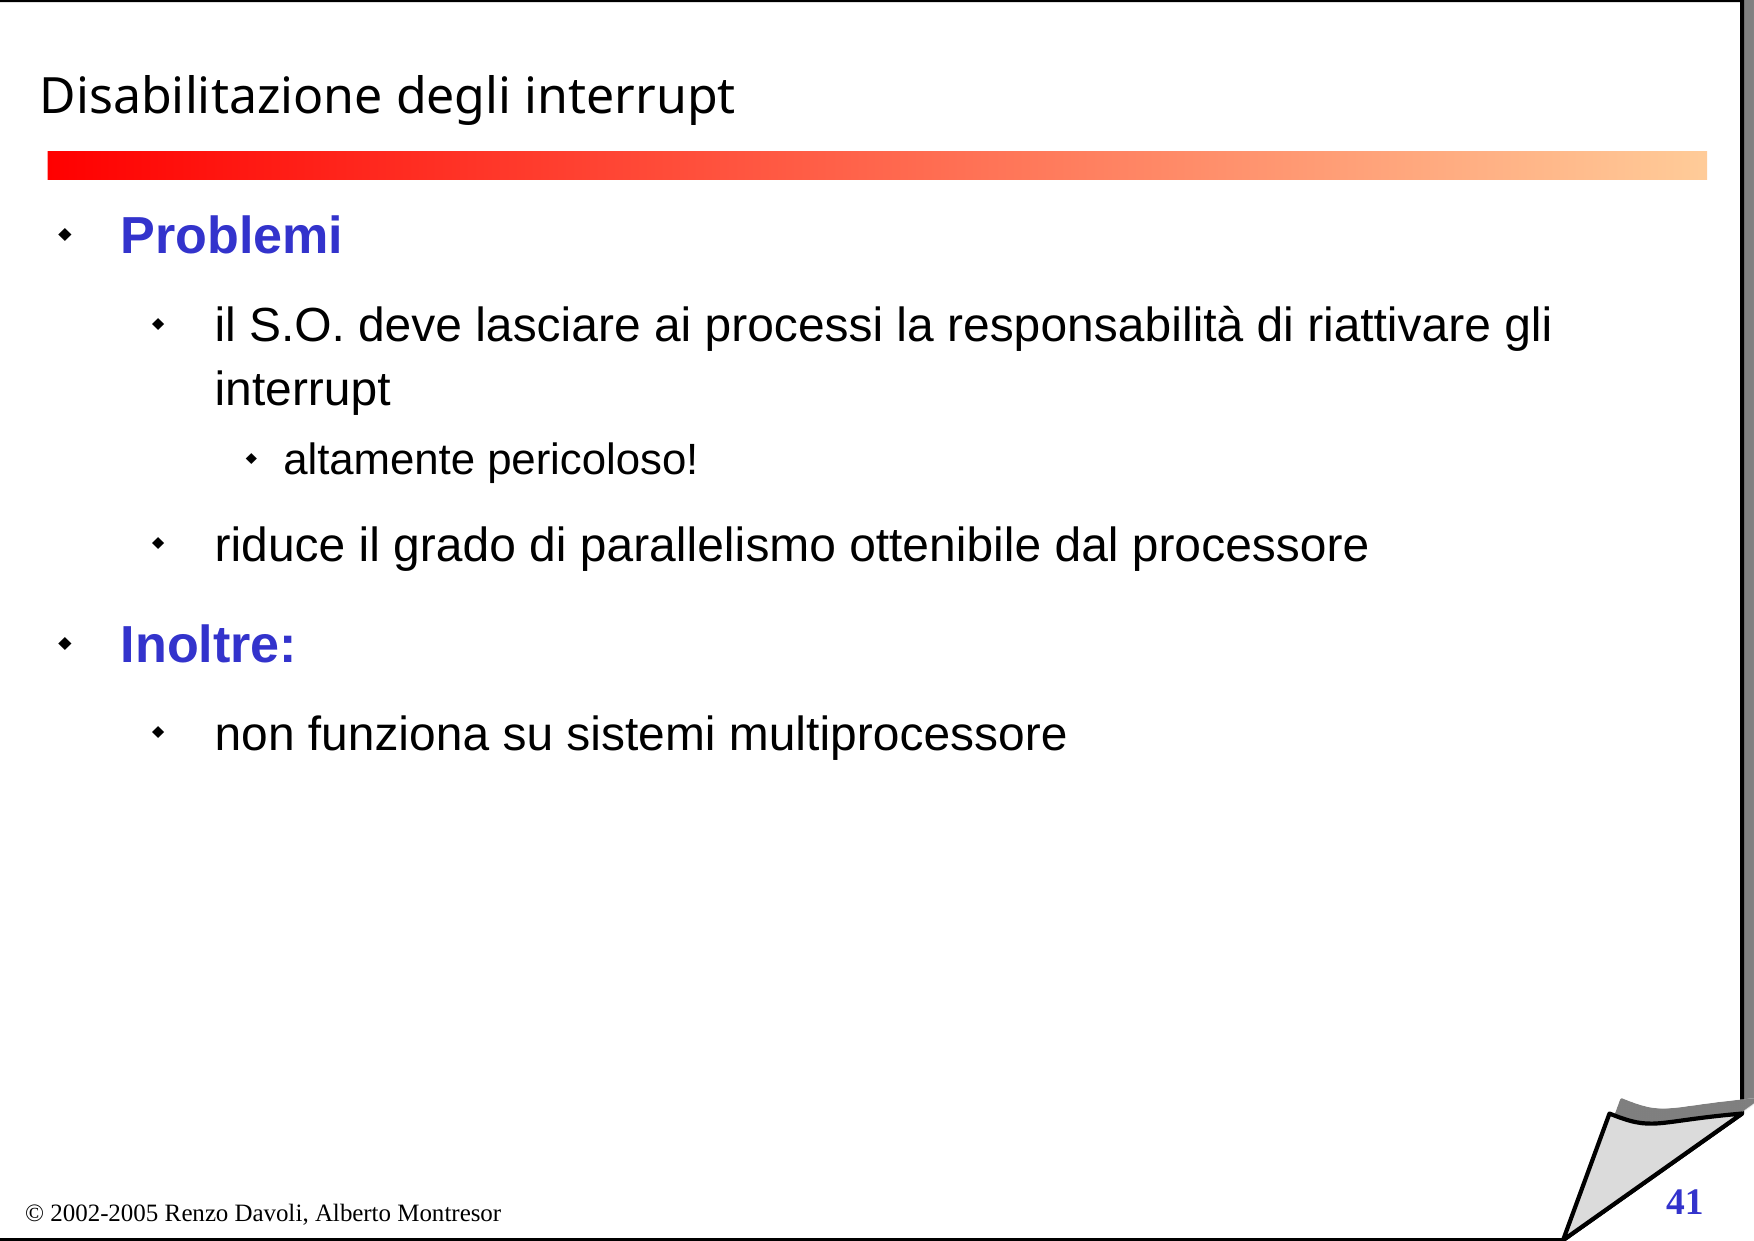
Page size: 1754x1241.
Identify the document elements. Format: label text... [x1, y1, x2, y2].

title Disabilitazione degli interrupt [39, 49, 1713, 144]
list Problemi il S.O. deve lasciare ai processi la responsabilità di riattivare gli interrupt altamente pericoloso! riduce il grado di parallelismo ottenibile dal processore Inoltre: non funziona su sistemi multiprocessore [58, 206, 1696, 877]
